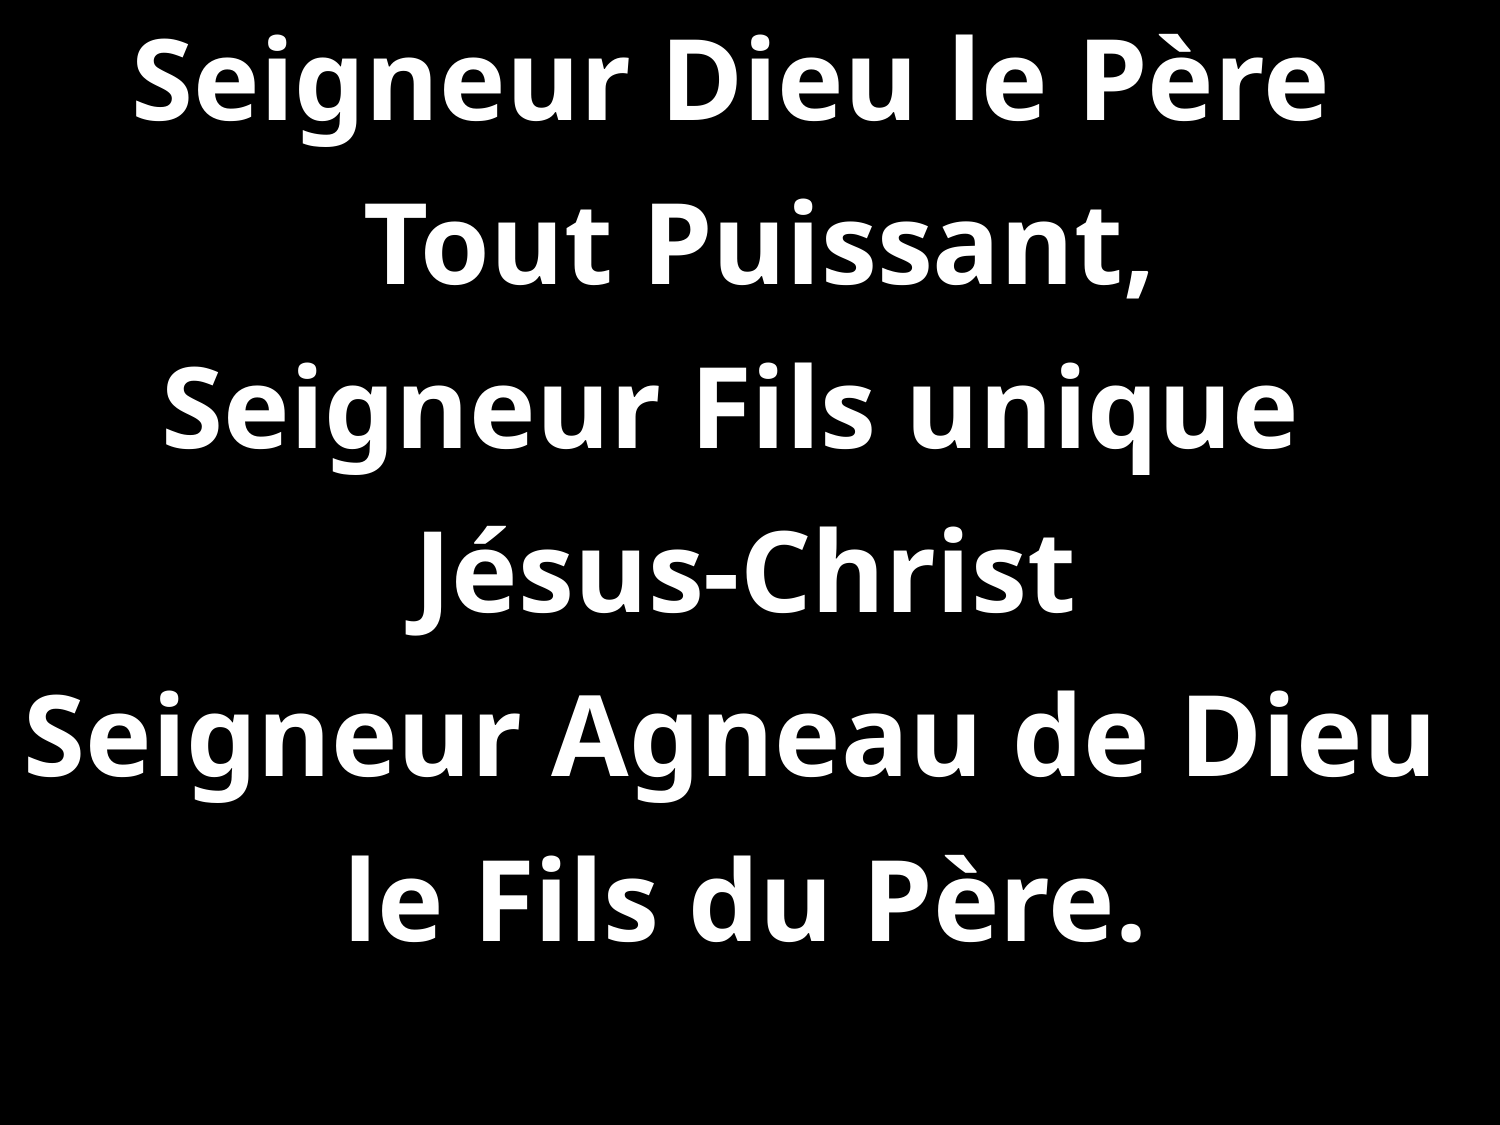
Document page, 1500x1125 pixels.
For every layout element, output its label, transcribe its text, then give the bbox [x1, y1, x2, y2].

list Seigneur Dieu le Père Tout Puissant, Seigneur Fils unique Jésus-Christ Seigneur Agneau de Dieu le Fils du Père. [2, 0, 1489, 1125]
